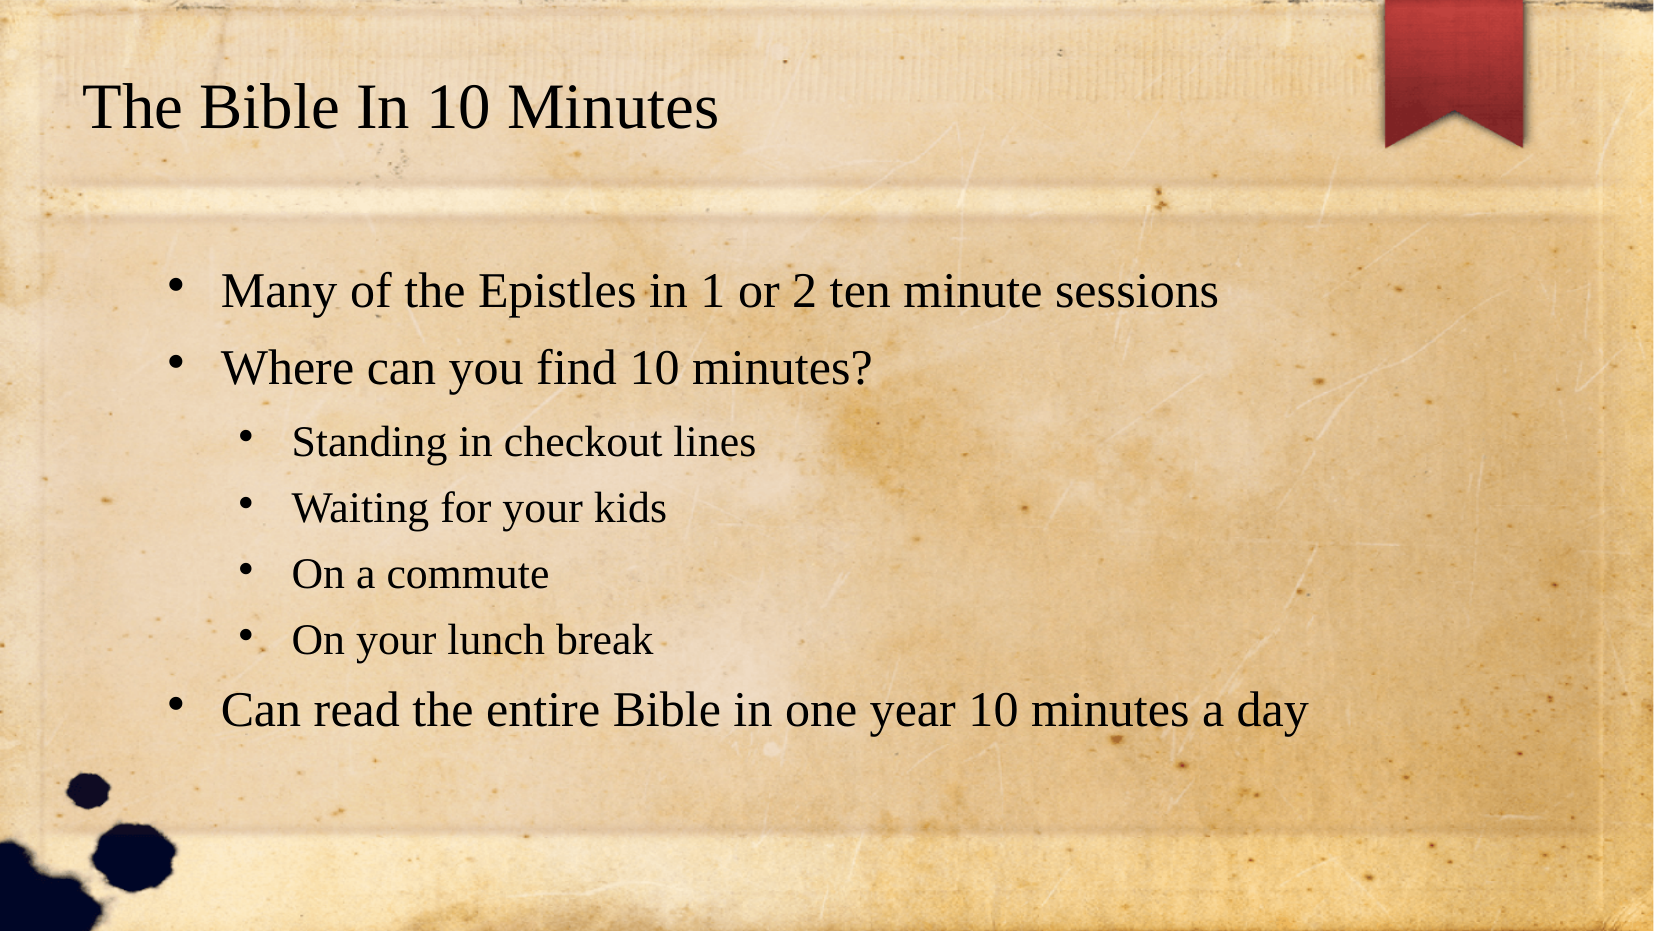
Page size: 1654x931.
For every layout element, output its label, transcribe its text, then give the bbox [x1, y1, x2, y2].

picture [0, 0, 1654, 931]
list Many of the Epistles in 1 or 2 ten minute sessions Where can you find 10 minutes? Standing in checkout lines Waiting for your kids On a commute On your lunch break Can read the entire Bible in one year 10 minutes a day [150, 262, 1315, 751]
title The Bible In 10 Minutes [82, 37, 1347, 178]
